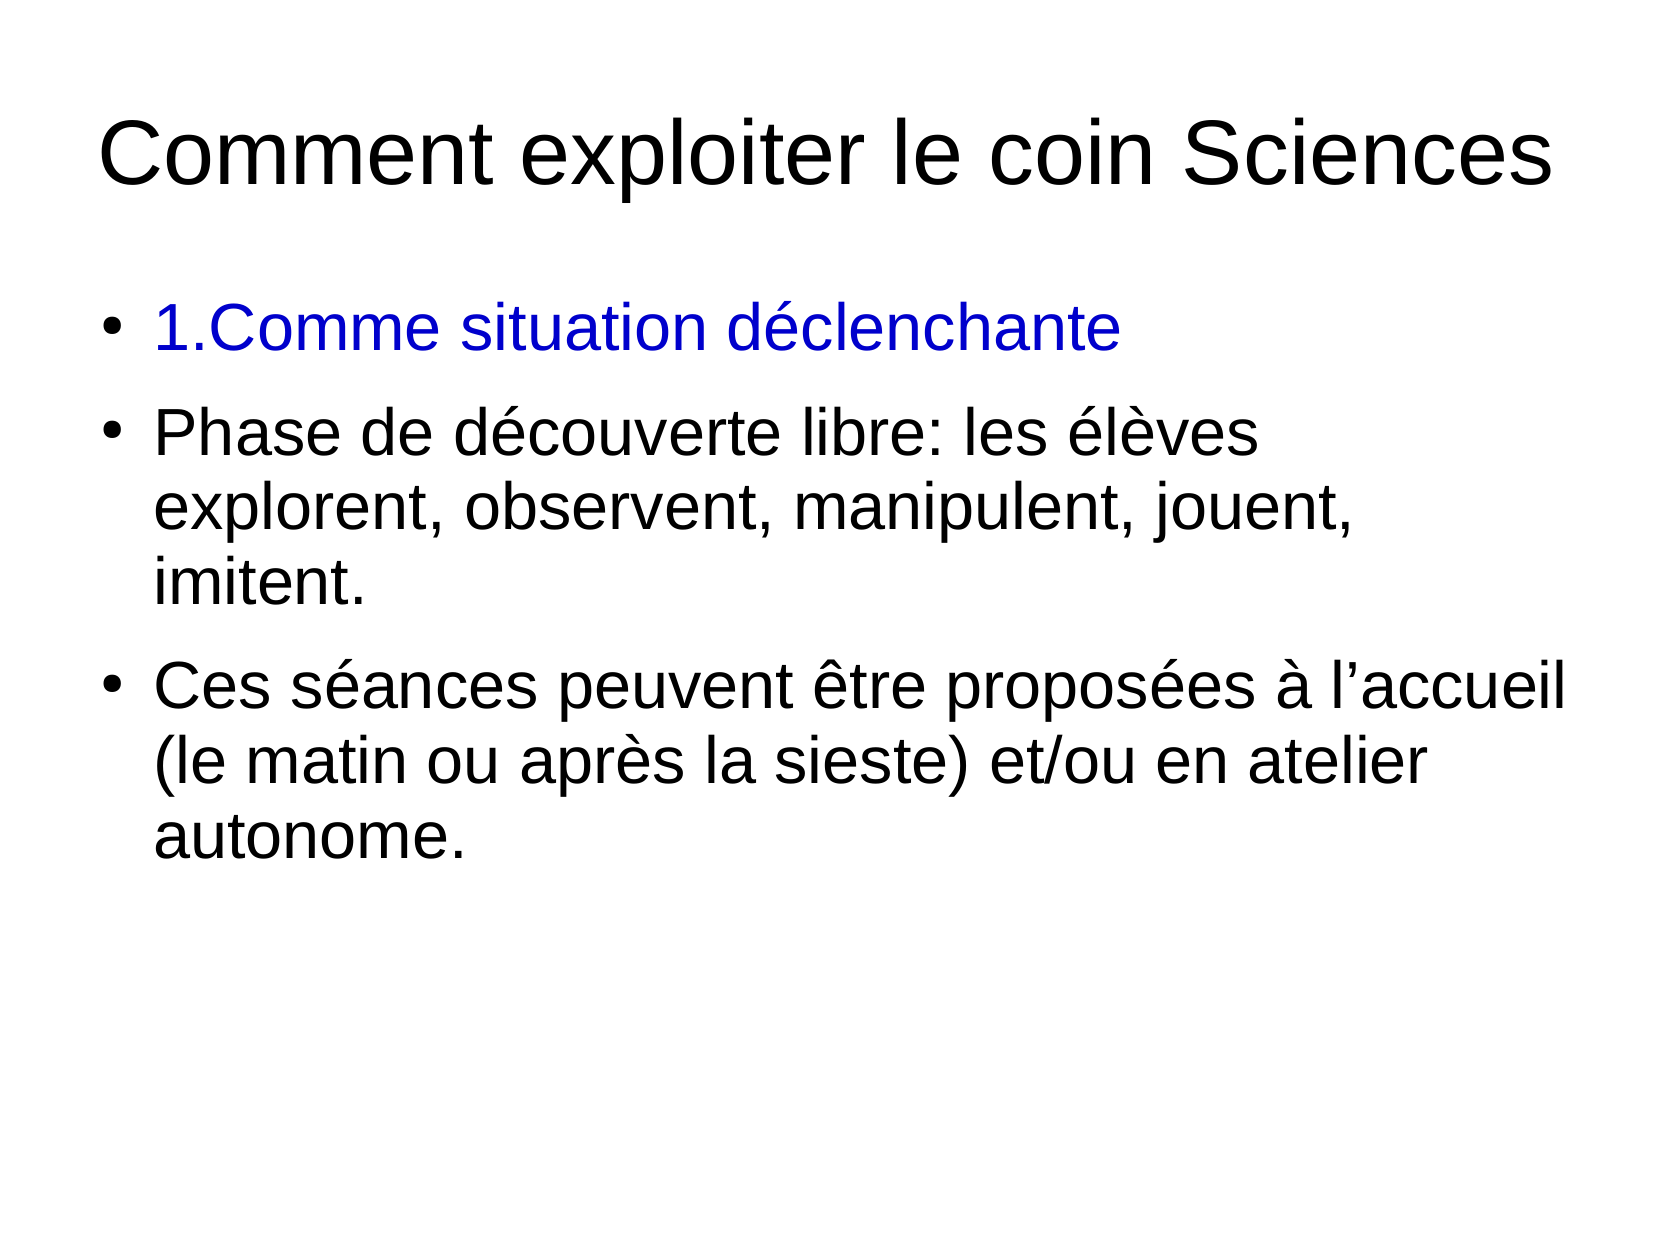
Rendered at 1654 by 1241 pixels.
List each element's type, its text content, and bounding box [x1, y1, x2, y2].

title Comment exploiter le coin Sciences [82, 49, 1571, 257]
list 1.Comme situation déclenchante Phase de découverte libre: les élèves explorent, observent, manipulent, jouent, imitent. Ces séances peuvent être proposées à l’accueil (le matin ou après la sieste) et/ou en atelier autonome. [82, 290, 1571, 1109]
